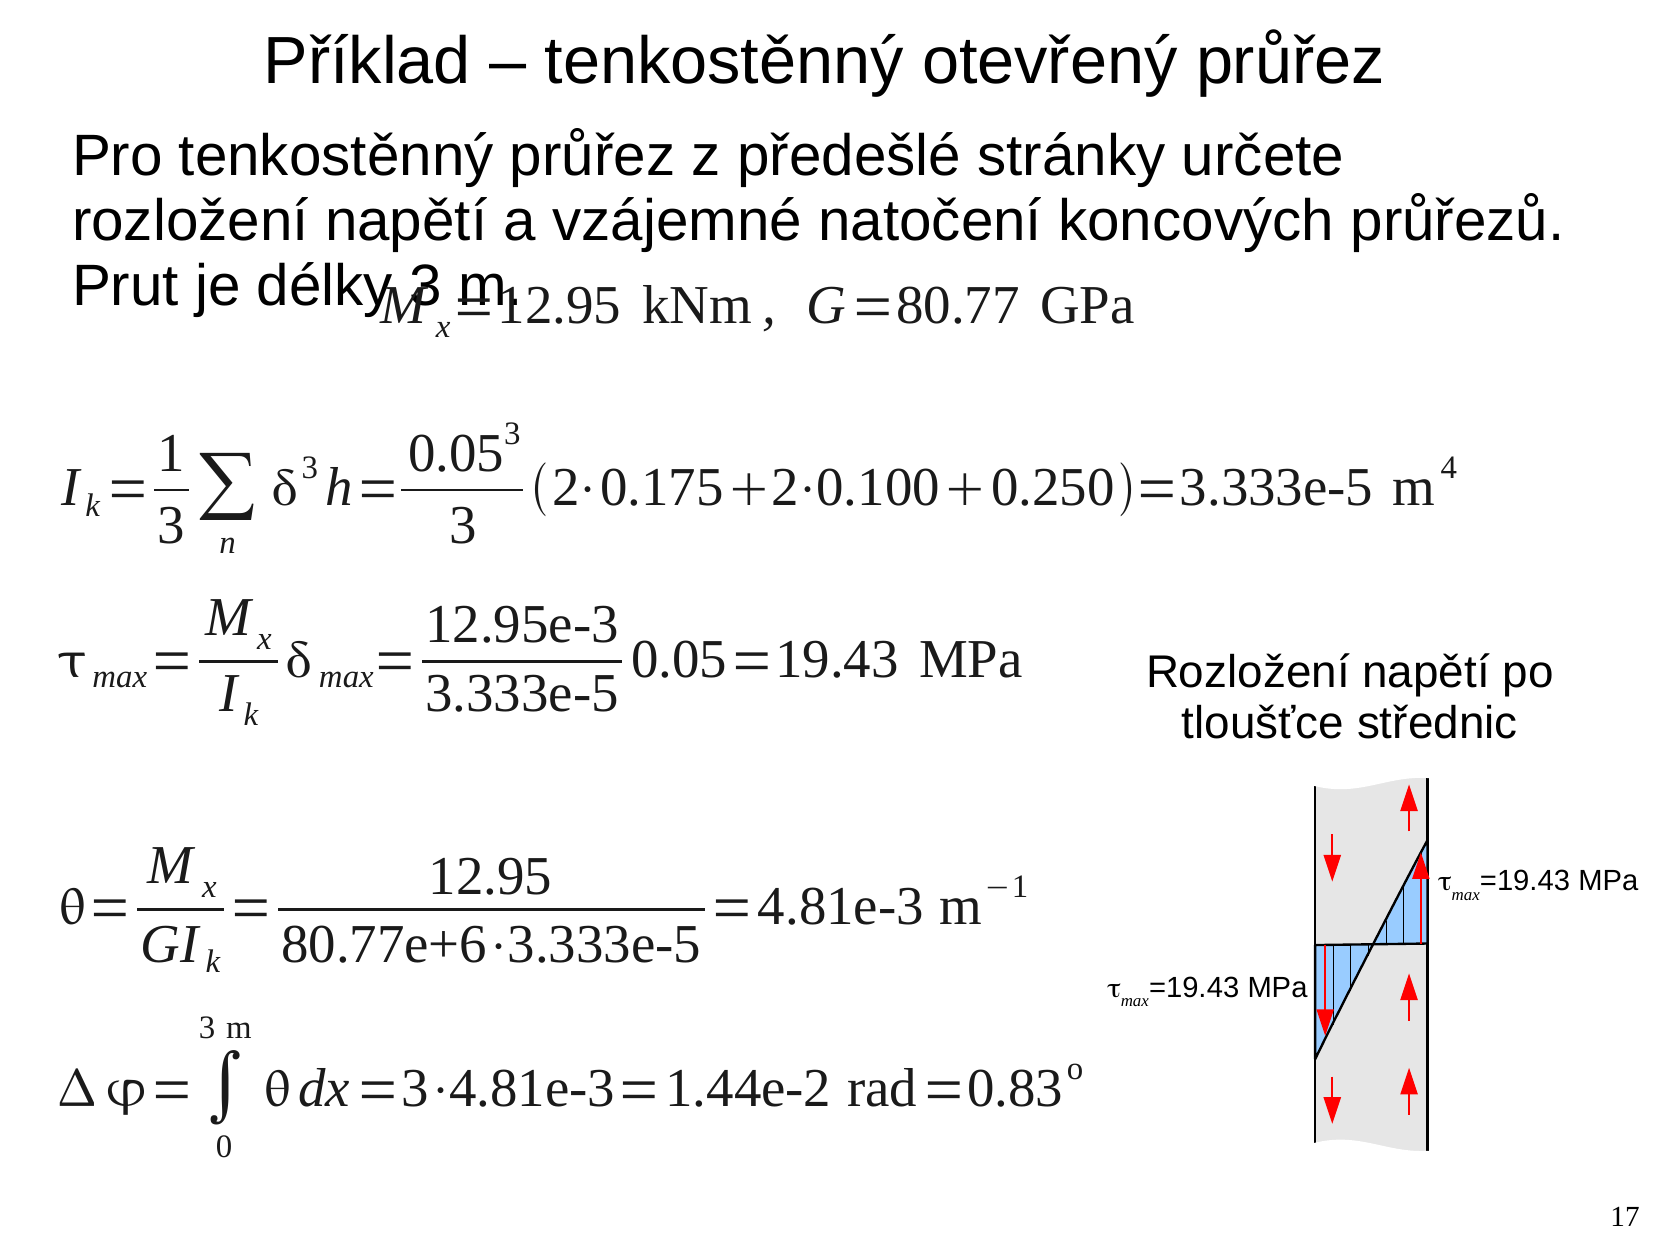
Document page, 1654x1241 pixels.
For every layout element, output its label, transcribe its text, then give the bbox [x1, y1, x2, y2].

text_box tmax=19.43 MPa [1093, 963, 1356, 1023]
text_box [1300, 768, 1451, 1185]
text_box Pro tenkostěnný průřez z předešlé stránky určete rozložení napětí a vzájemné natočení koncových průřezů. Prut je délky 3 m. [57, 115, 1613, 348]
chart [356, 275, 1147, 345]
text_box Rozložení napětí po tloušťce střednic [1111, 638, 1589, 768]
chart [37, 416, 1470, 733]
chart [37, 835, 1095, 1164]
text_box tmax=19.43 MPa [1424, 856, 1654, 916]
title Příklad – tenkostěnný otevřený průřez [37, 8, 1613, 113]
